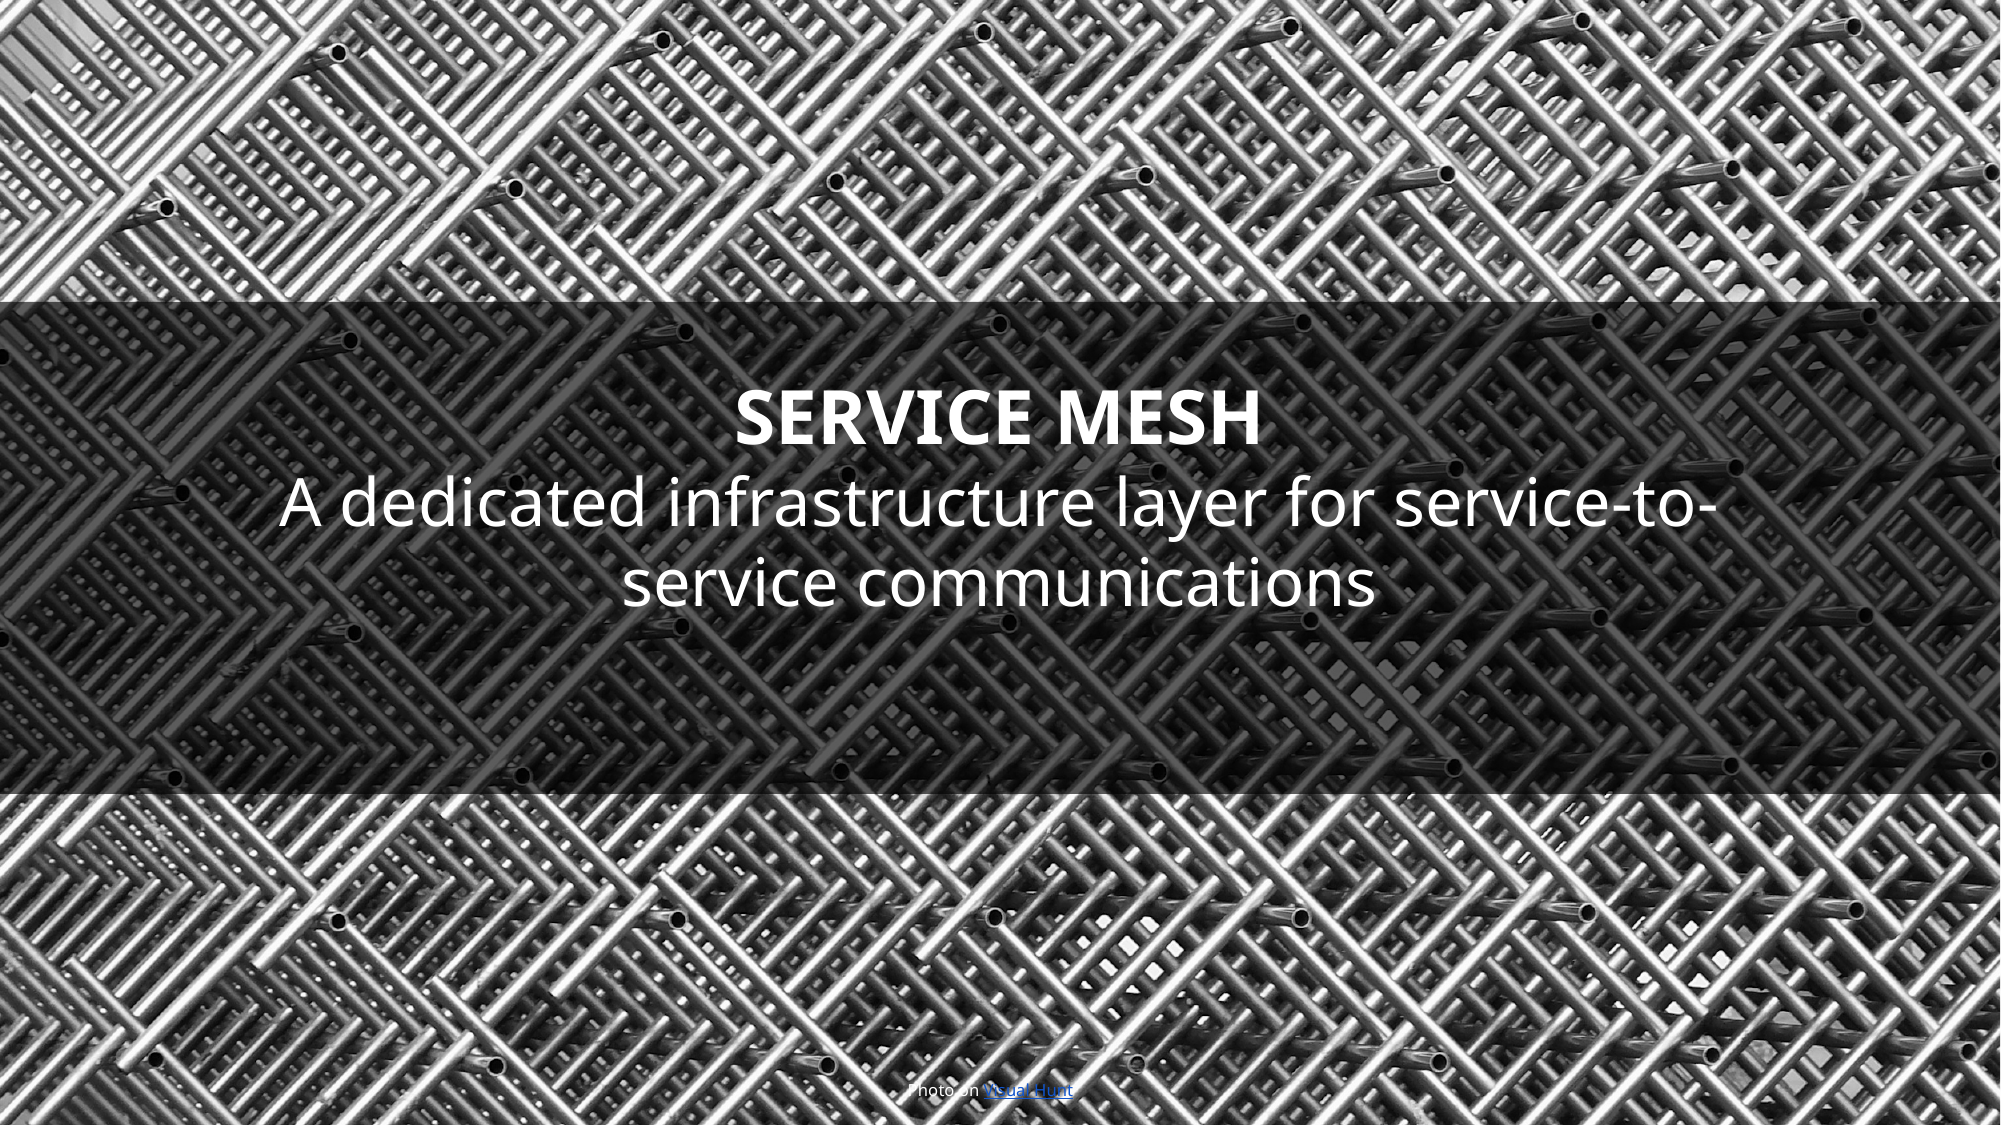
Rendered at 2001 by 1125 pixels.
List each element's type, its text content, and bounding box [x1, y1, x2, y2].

text_box [0, 301, 2001, 794]
picture [0, 0, 2001, 301]
text_box Photo on Visual Hunt [760, 1063, 1221, 1120]
picture [0, 794, 2001, 1125]
text_box SERVICE MESH A dedicated infrastructure layer for service-to-service communications [162, 354, 1838, 757]
